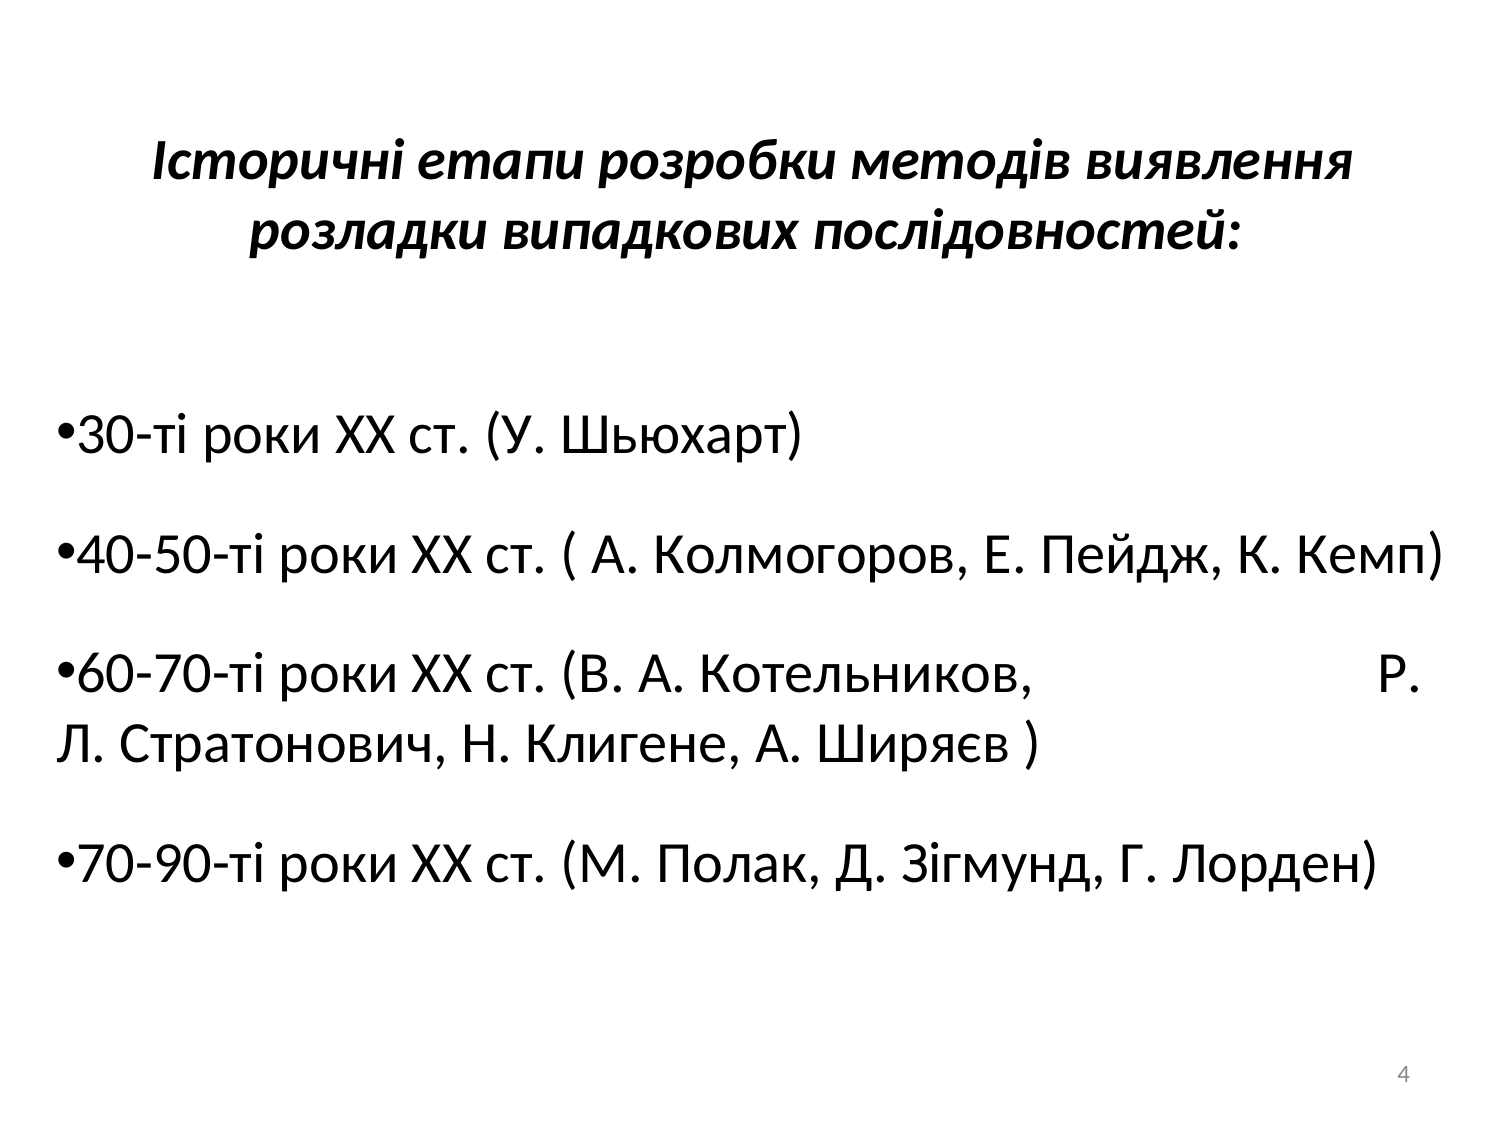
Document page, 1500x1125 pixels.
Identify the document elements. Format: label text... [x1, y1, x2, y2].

text_box <номер> [1074, 1042, 1426, 1103]
list Історичні етапи розробки методів виявлення розладки випадкових послідовностей: 30-ті роки ХХ ст. (У. Шьюхарт) 40-50-ті роки ХХ ст. ( А. Колмогоров, Е. Пейдж, К. Кемп) 60-70-ті роки ХХ ст. (В. А. Котельников, Р. Л. Стратонович, Н. Клигене, А. Ширяєв ) 70-90-ті роки ХХ ст. (М. Полак, Д. Зігмунд, Г. Лорден) [41, 113, 1465, 1125]
